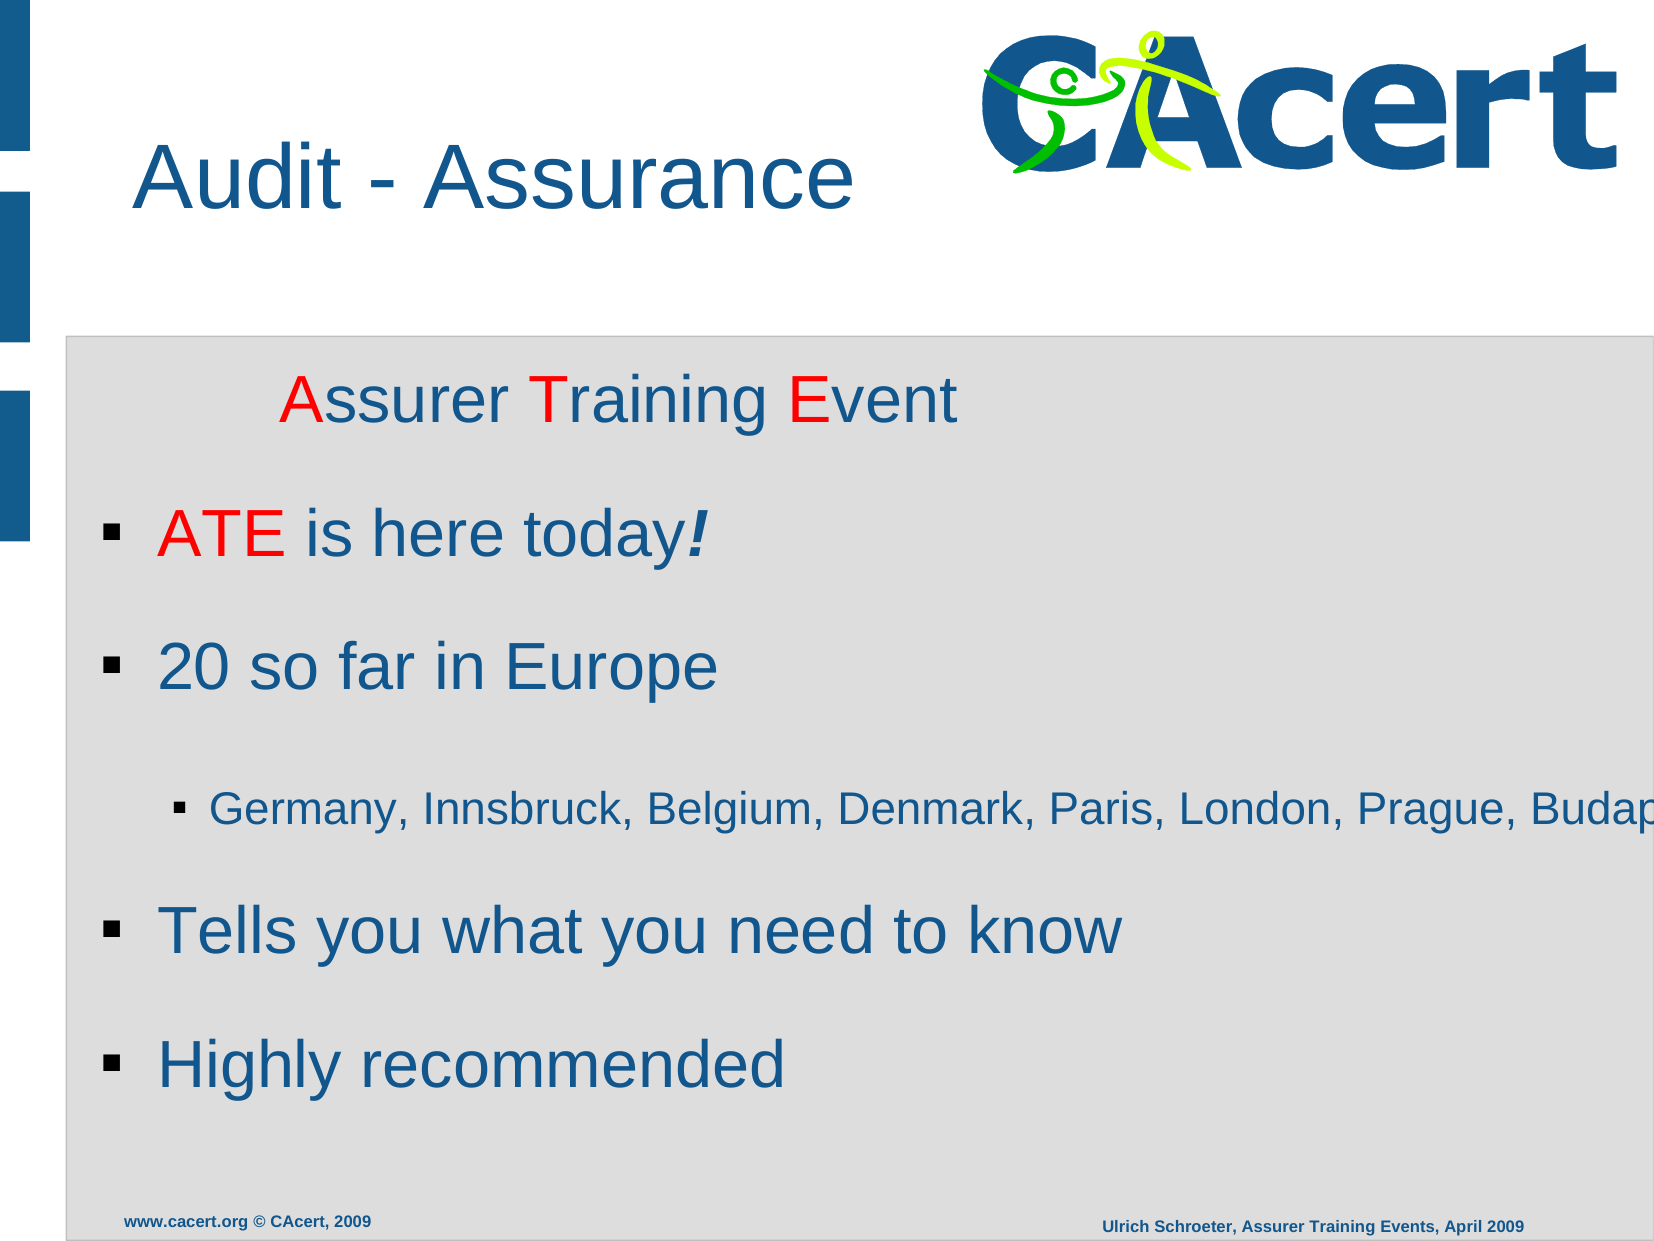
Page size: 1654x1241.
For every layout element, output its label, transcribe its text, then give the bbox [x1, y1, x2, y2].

text_box Audit - Assurance [118, 118, 872, 239]
text_box Assurer Training Event ATE is here today! 20 so far in Europe Germany, Innsbruck, Belgium, Denmark, Paris, London, Prague, Budapest Tells you what you need to know Highly recommended [88, 354, 1654, 1120]
